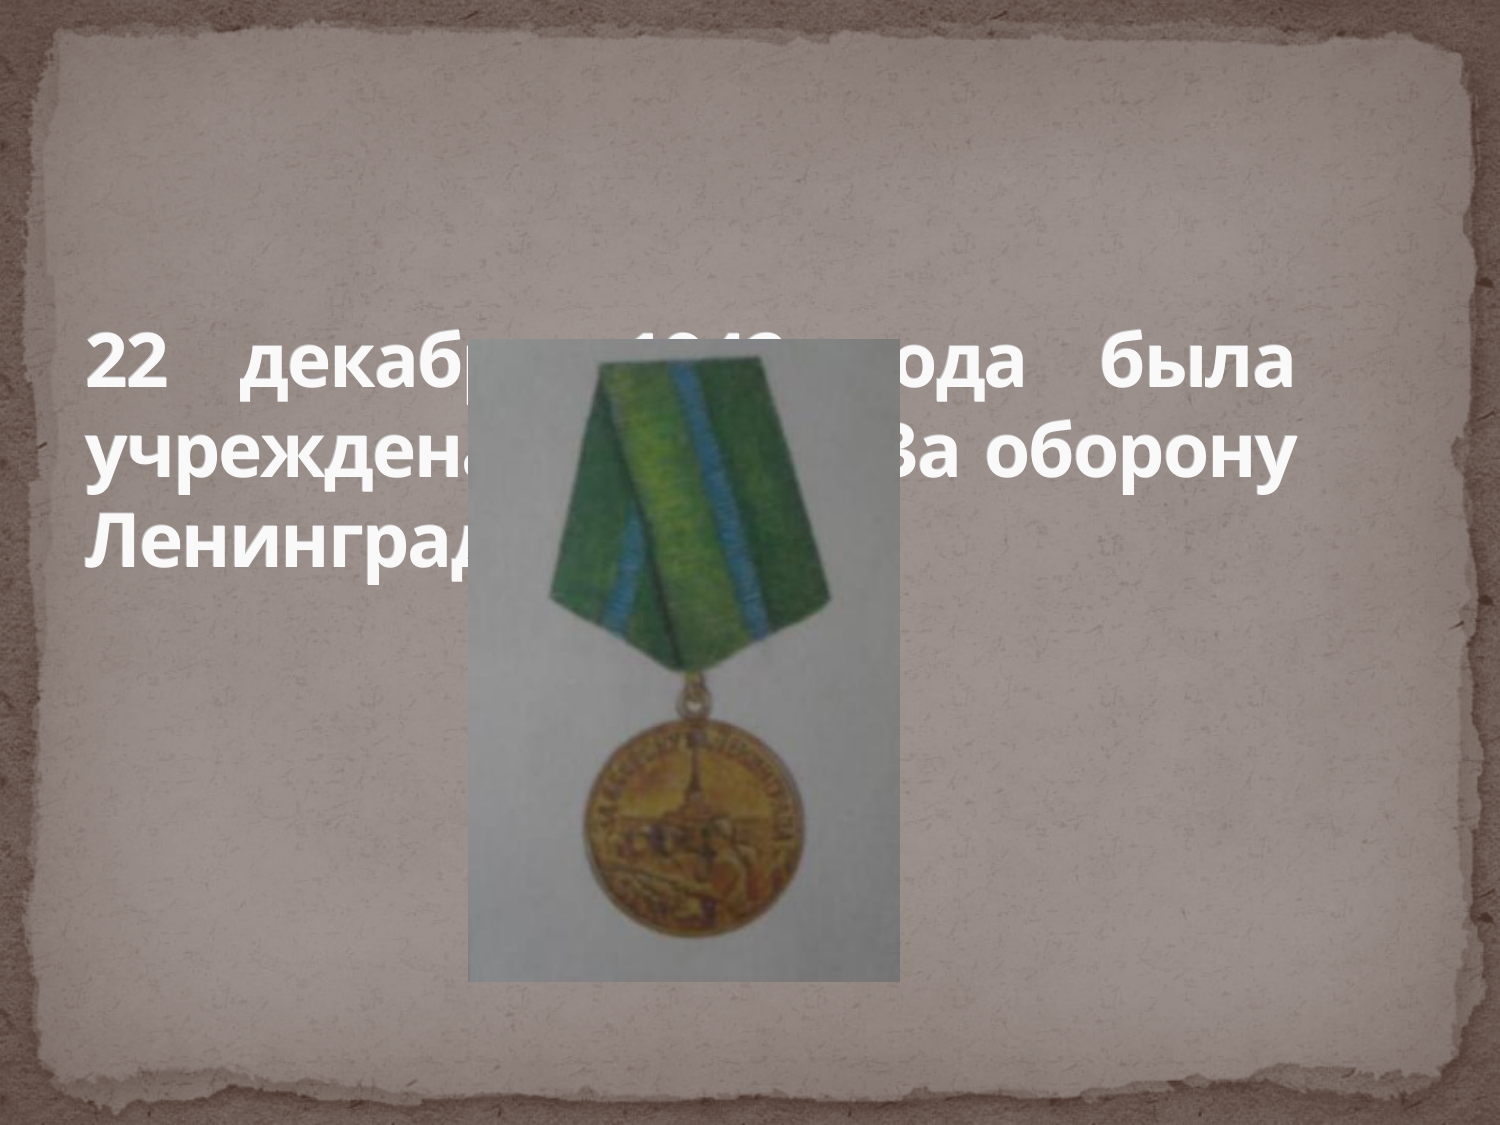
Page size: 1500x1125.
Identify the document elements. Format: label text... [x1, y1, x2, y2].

title 22 декабря 1942 года была учреждена медаль "За оборону Ленинграда". [70, 304, 1421, 505]
picture [468, 339, 900, 983]
